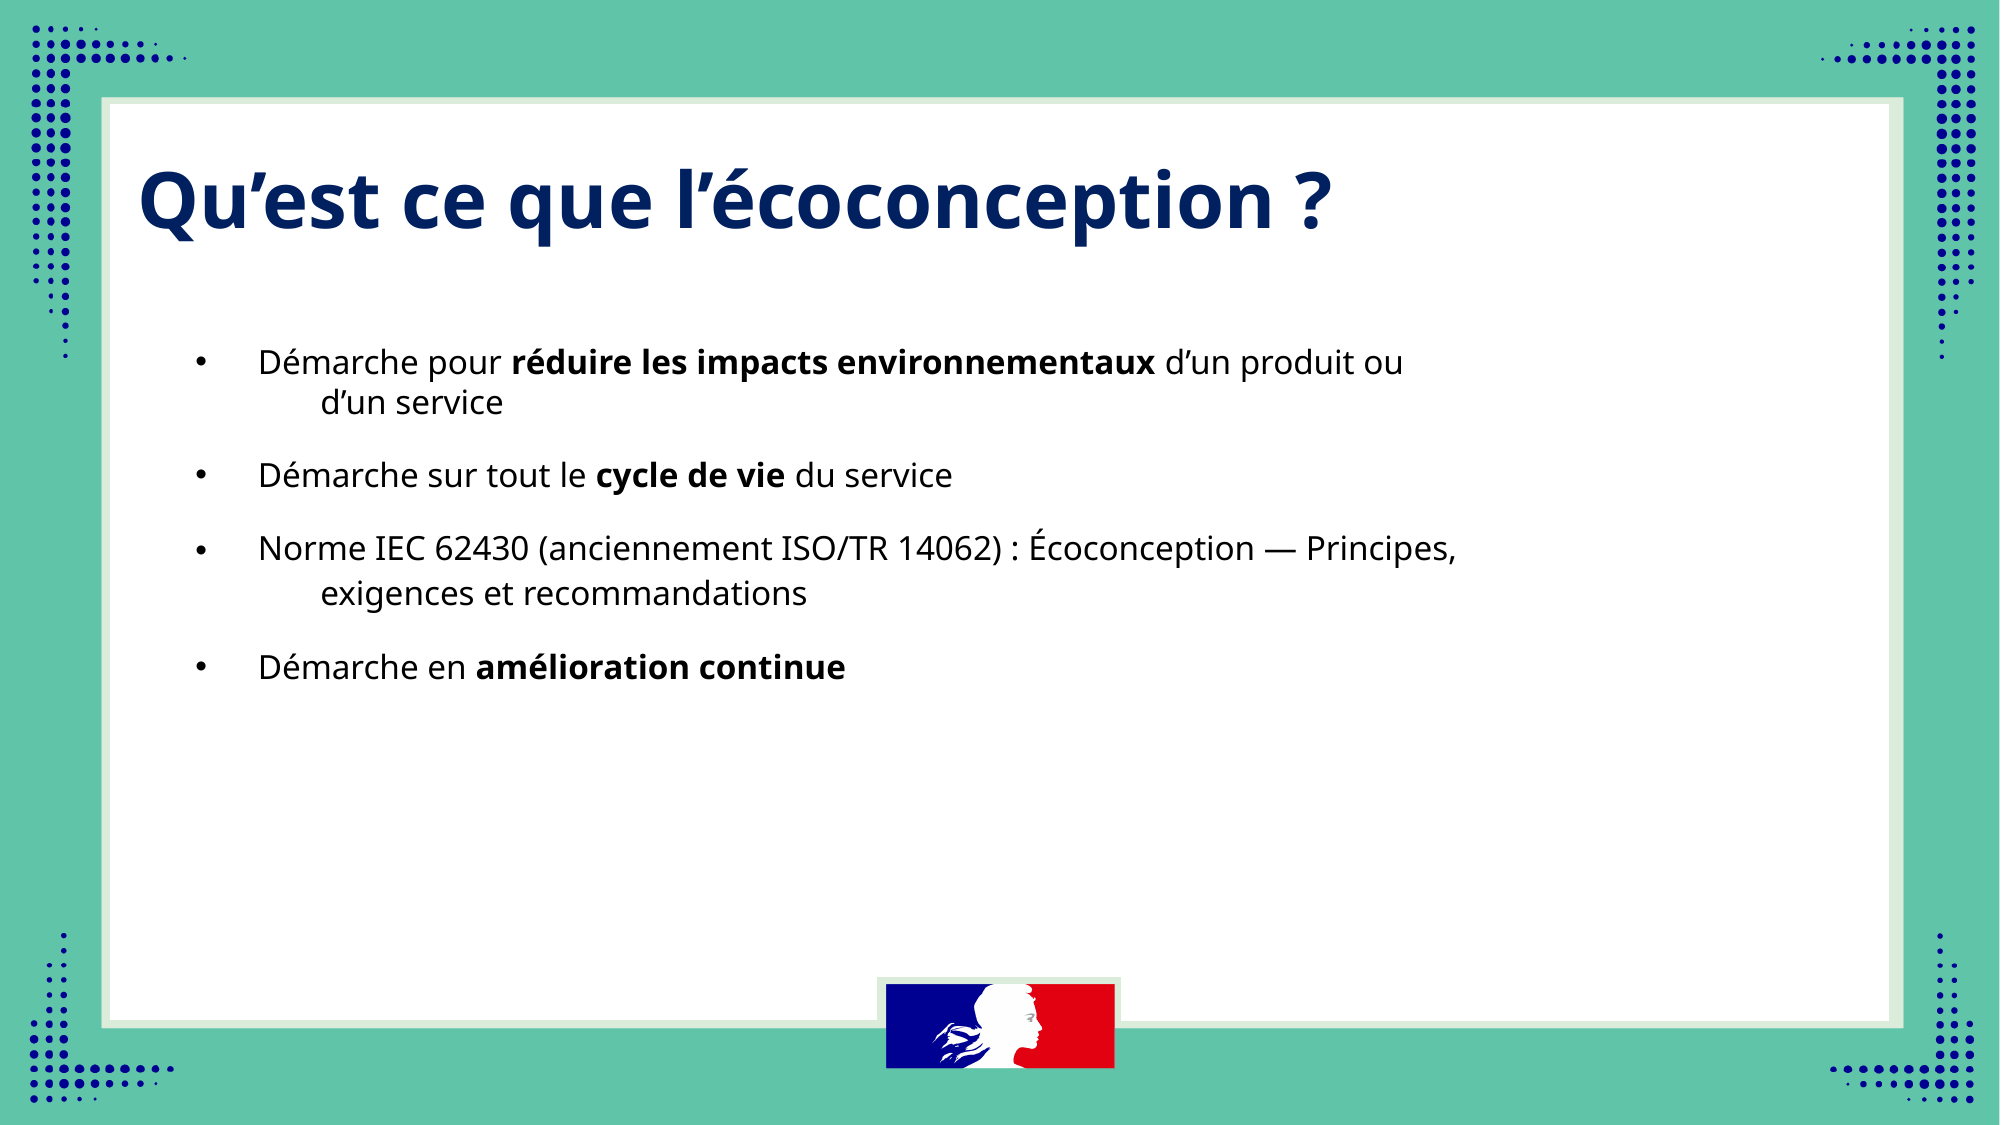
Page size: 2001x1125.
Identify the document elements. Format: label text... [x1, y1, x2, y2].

text_box Démarche pour réduire les impacts environnementaux d’un produit ou d’un service Démarche sur tout le cycle de vie du service Norme IEC 62430 (anciennement ISO/TR 14062) : Écoconception — Principes, exigences et recommandations Démarche en amélioration continue [175, 331, 1482, 696]
title Qu’est ce que l’écoconception ? [137, 129, 1863, 278]
picture [0, 0, 2000, 1125]
